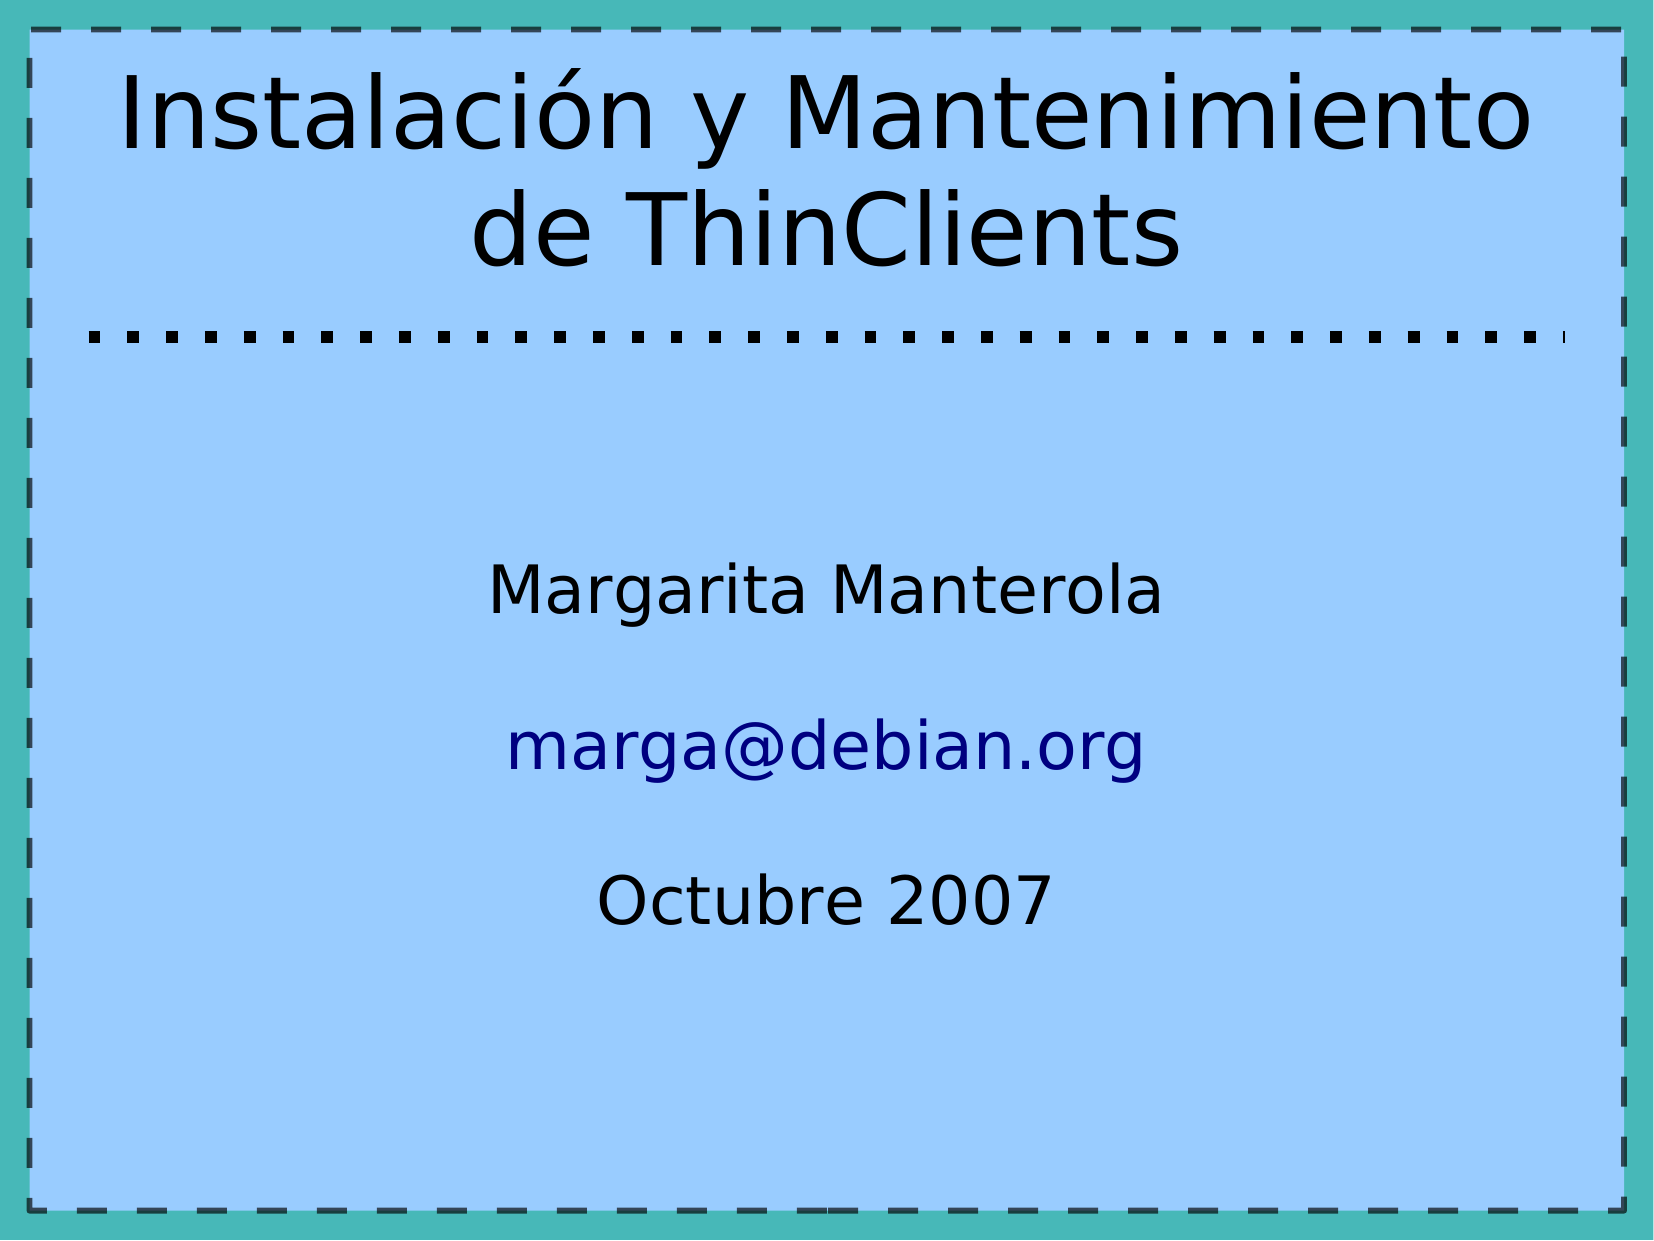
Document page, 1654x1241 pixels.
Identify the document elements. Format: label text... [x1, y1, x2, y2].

title Instalación y Mantenimiento de ThinClients [82, 56, 1571, 289]
subtitle Margarita Manterola marga@debian.org Octubre 2007 [82, 391, 1571, 1102]
